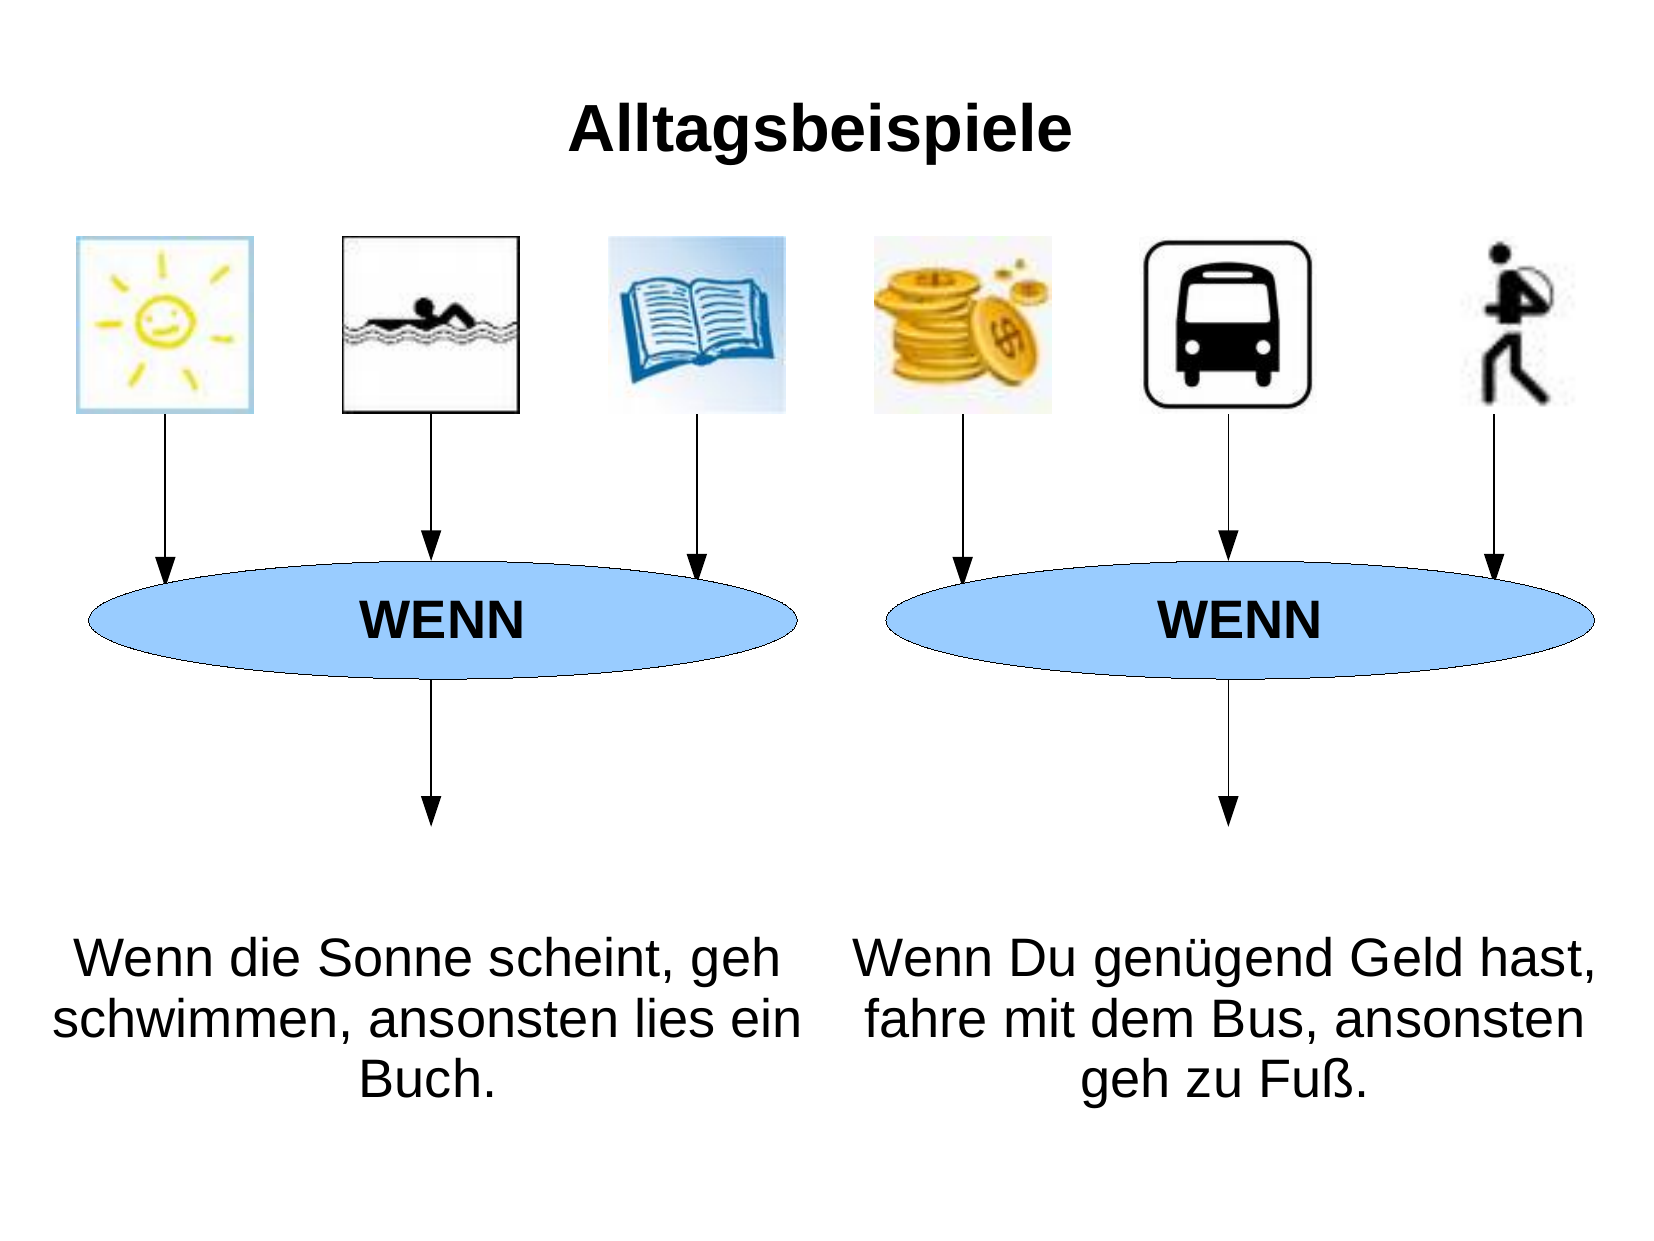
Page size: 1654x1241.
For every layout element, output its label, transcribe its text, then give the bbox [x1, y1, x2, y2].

picture [874, 236, 1052, 414]
title Alltagsbeispiele [76, 49, 1566, 207]
picture [76, 236, 254, 414]
text_box WENN [885, 561, 1595, 680]
text_box WENN [88, 561, 798, 680]
title Wenn die Sonne scheint, geh schwimmen, ansonsten lies ein Buch. [29, 915, 826, 1123]
picture [1405, 236, 1583, 414]
title Wenn Du genügend Geld hast, fahre mit dem Bus, ansonsten geh zu Fuß. [826, 915, 1625, 1123]
picture [1139, 236, 1317, 414]
picture [608, 236, 786, 414]
picture [342, 236, 520, 414]
